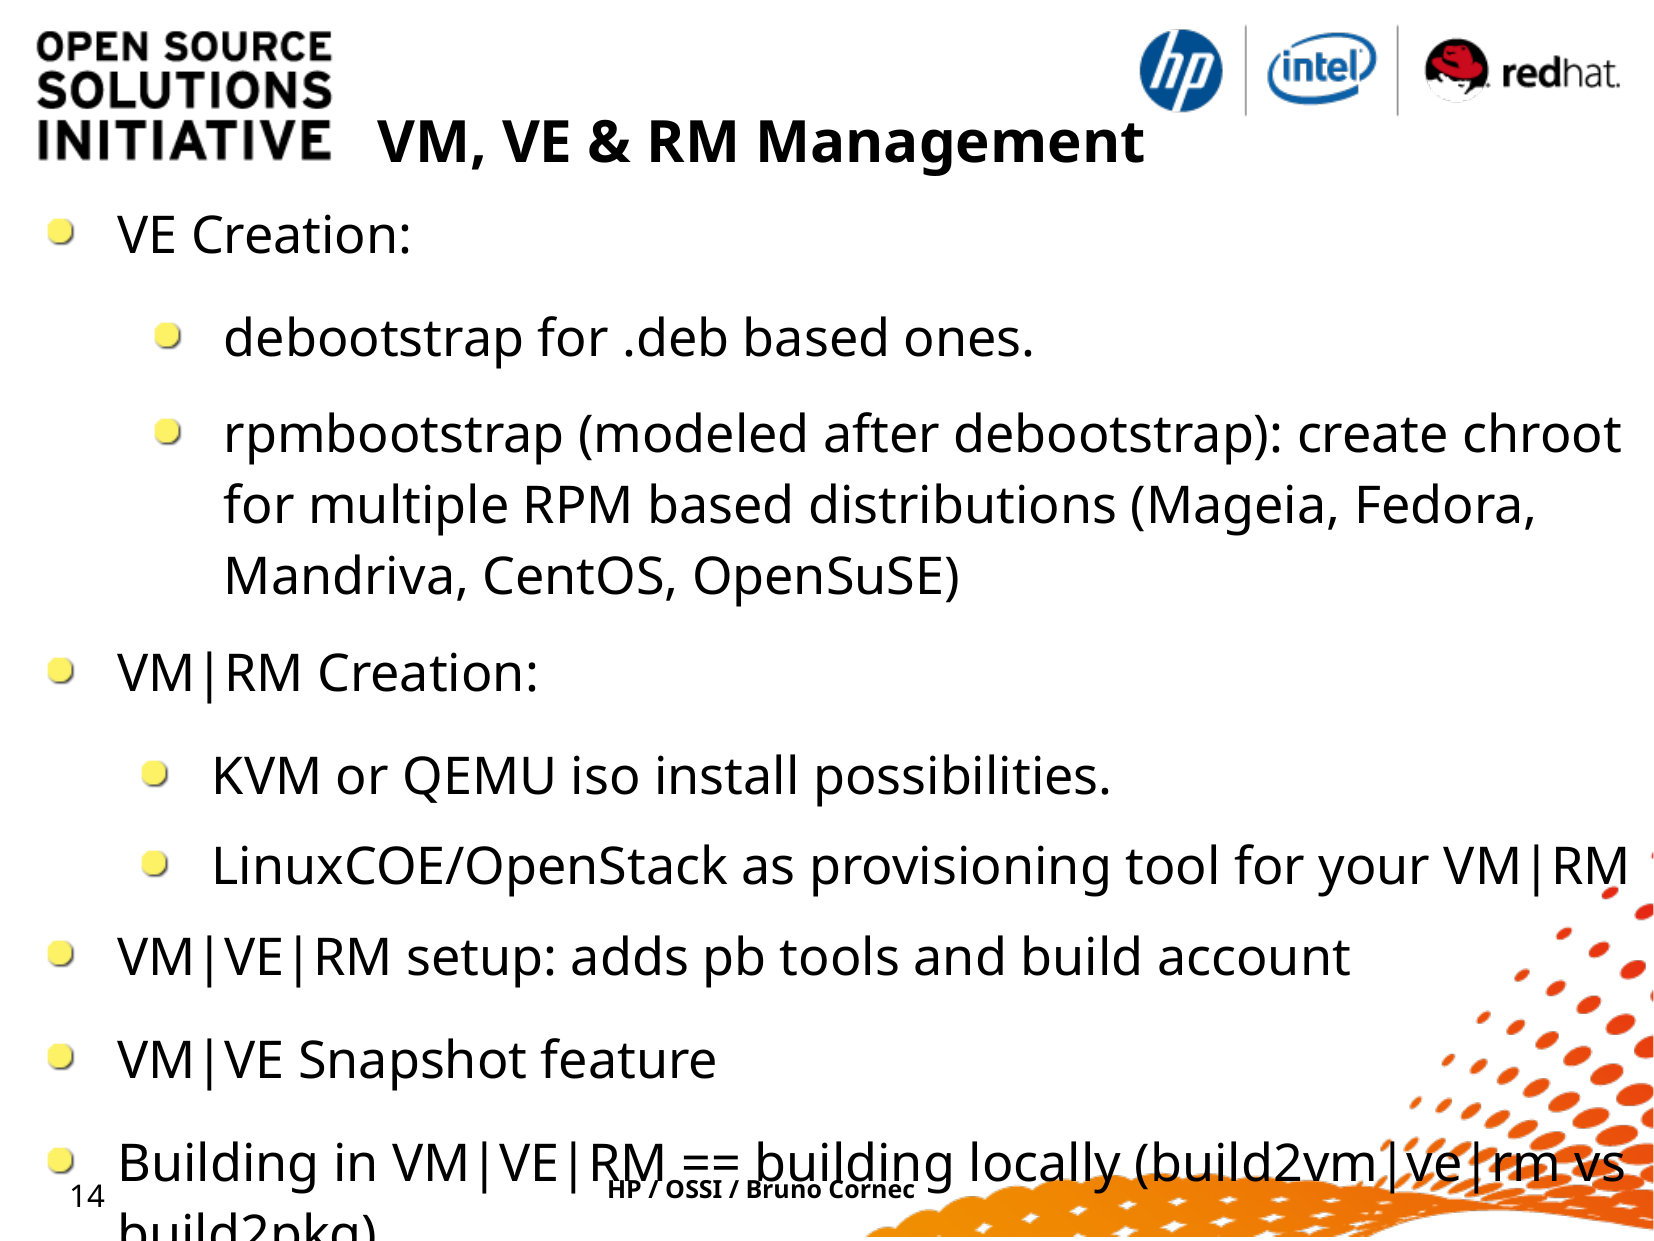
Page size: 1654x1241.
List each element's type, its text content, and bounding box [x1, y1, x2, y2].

picture [0, 0, 1654, 1237]
title VM, VE & RM Management [377, 62, 1292, 197]
picture [126, 1227, 141, 1237]
picture [279, 1227, 294, 1237]
picture [337, 1227, 352, 1237]
list VE Creation: debootstrap for .deb based ones. rpmbootstrap (modeled after debootstrap): create chroot for multiple RPM based distributions (Mageia, Fedora, Mandriva, CentOS, OpenSuSE) VM|RM Creation: KVM or QEMU iso install possibilities. LinuxCOE/OpenStack as provisioning tool for your VM|RM VM|VE|RM setup: adds pb tools and build account VM|VE Snapshot feature Building in VM|VE|RM == building locally (build2vm|ve|rm vs build2pkg). ssh communication for VM/RM [34, 197, 1642, 1175]
picture [216, 1227, 231, 1237]
